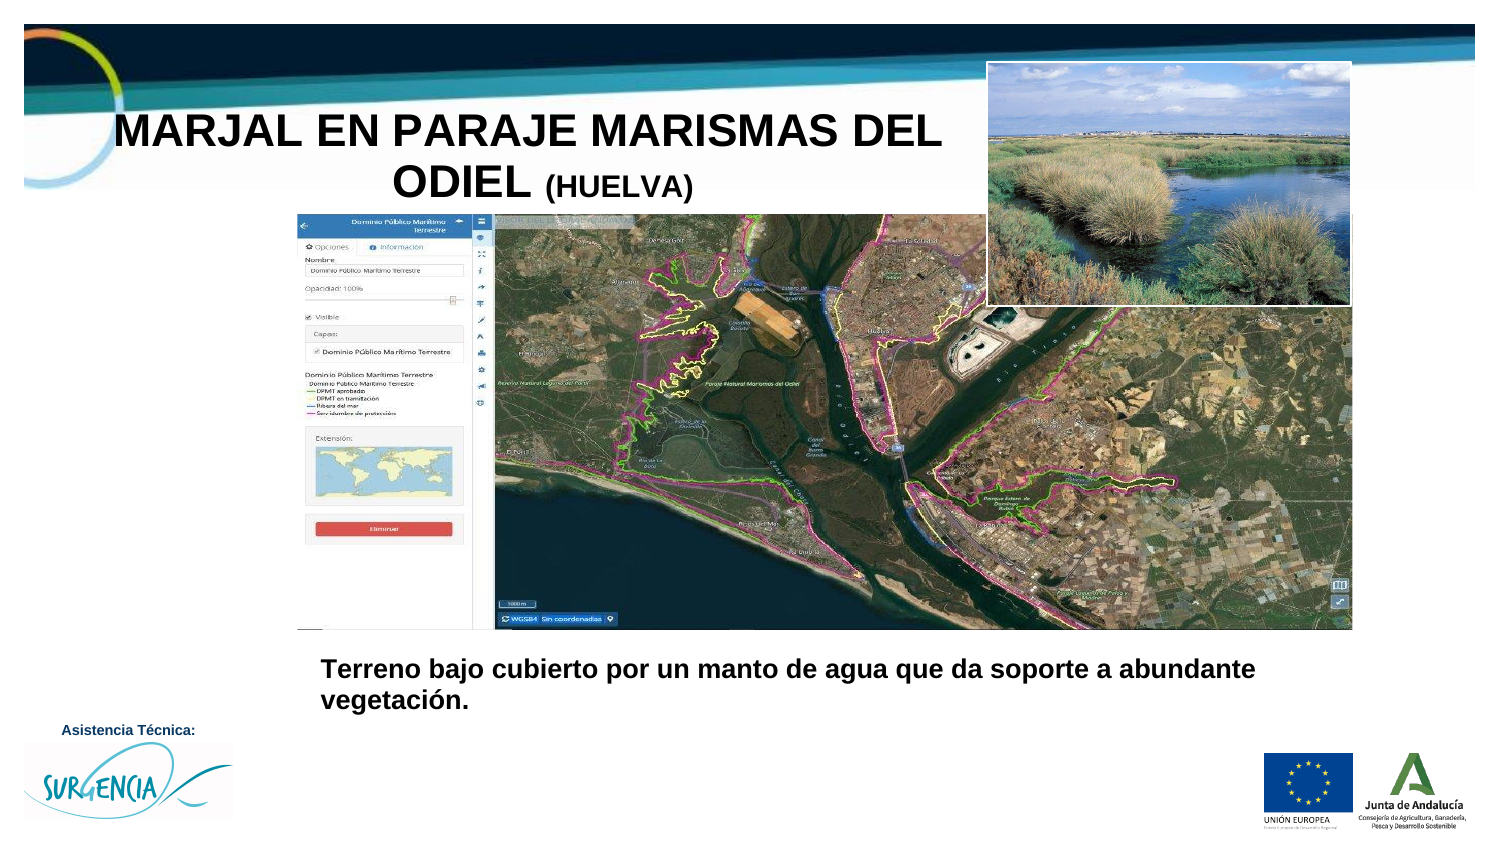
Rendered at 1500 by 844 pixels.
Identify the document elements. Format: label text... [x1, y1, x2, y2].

text_box MARJAL EN PARAJE MARISMAS DEL ODIEL (HUELVA) [69, 62, 986, 249]
picture [988, 63, 1350, 305]
picture [297, 214, 1353, 630]
picture [1264, 753, 1476, 830]
text_box Asistencia Técnica: [41, 705, 216, 754]
picture [24, 24, 1475, 190]
picture [24, 742, 233, 819]
text_box Terreno bajo cubierto por un manto de agua que da soporte a abundante vegetación. [308, 646, 1369, 752]
